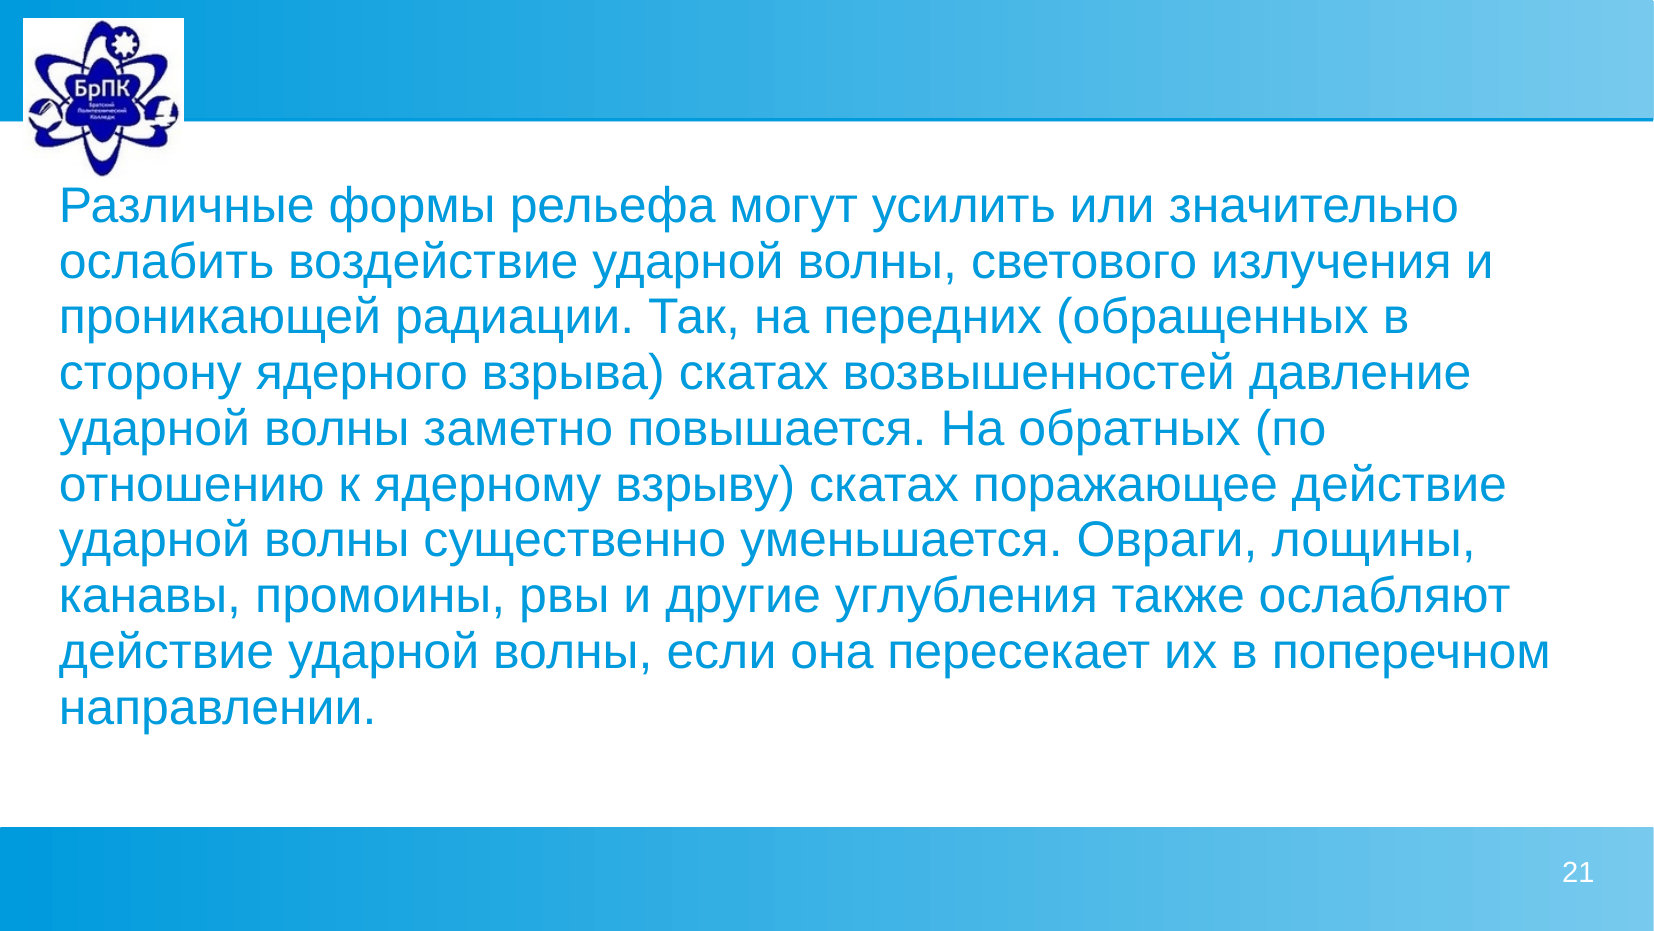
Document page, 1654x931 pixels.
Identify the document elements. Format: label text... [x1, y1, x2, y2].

picture [23, 19, 184, 179]
list Различные формы рельефа могут усилить или значительно ослабить воздействие ударной волны, светового излучения и проникающей радиации. Так, на передних (обращенных в сторону ядерного взрыва) скатах возвышенностей давление ударной волны заметно повышается. На обратных (по отношению к ядерному взрыву) скатах поражающее действие ударной волны существенно уменьшается. Овраги, лощины, канавы, промоины, рвы и другие углубления также ослабляют действие ударной волны, если она пересекает их в поперечном направлении. [59, 177, 1595, 768]
